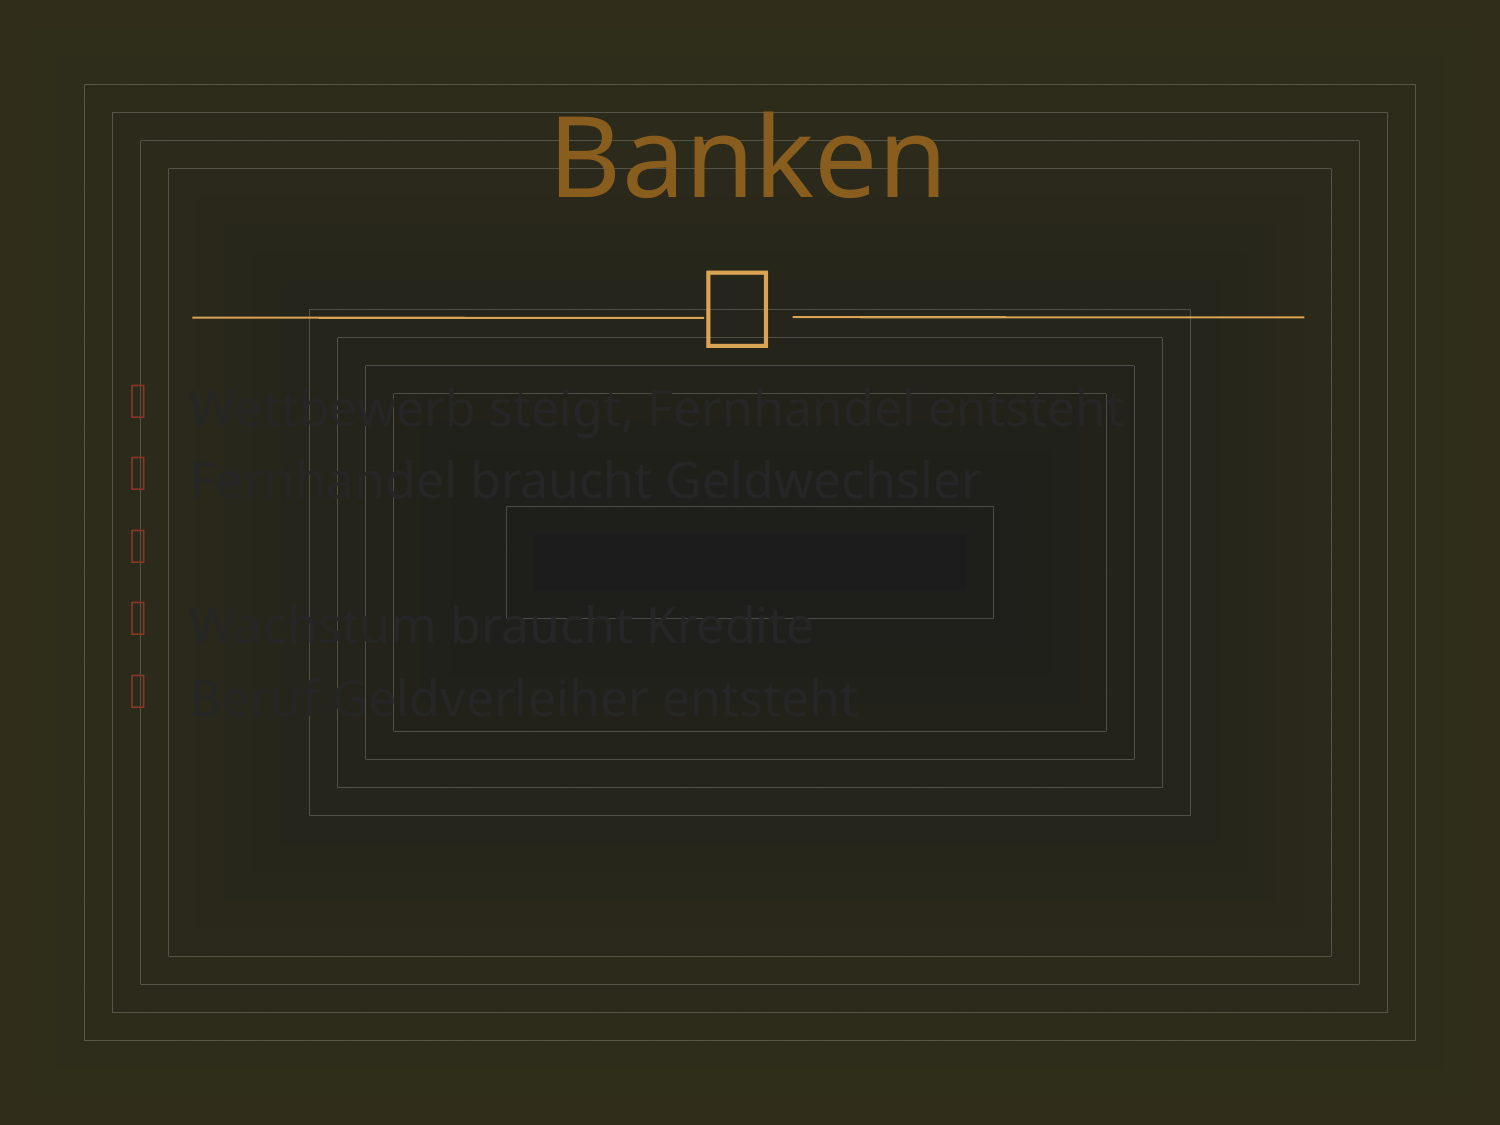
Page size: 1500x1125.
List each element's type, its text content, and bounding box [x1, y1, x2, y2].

title Banken [112, 66, 1385, 240]
list Wettbewerb steigt, Fernhandel entsteht Fernhandel braucht Geldwechsler Wachstum braucht Kredite Beruf Geldverleiher entsteht [114, 368, 1386, 1005]
